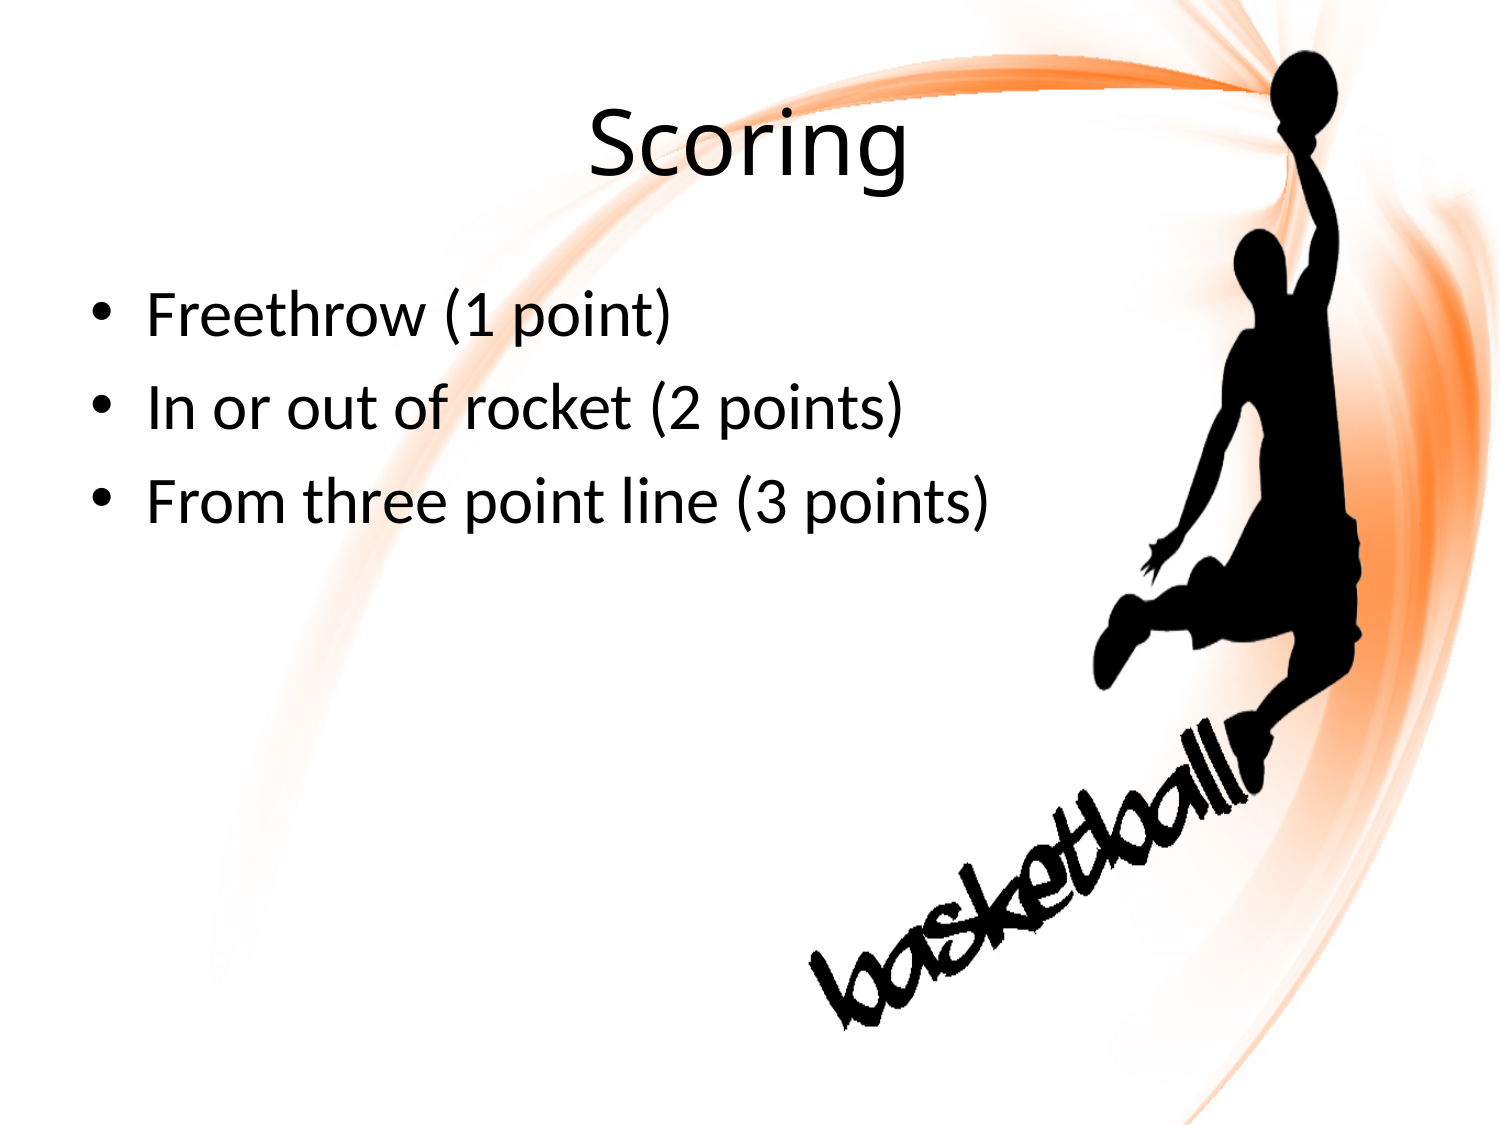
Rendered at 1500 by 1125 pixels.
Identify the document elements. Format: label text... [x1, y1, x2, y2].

picture [0, 0, 1500, 1125]
title Scoring [75, 45, 1425, 233]
list Freethrow (1 point) In or out of rocket (2 points) From three point line (3 points) [75, 262, 1425, 1005]
